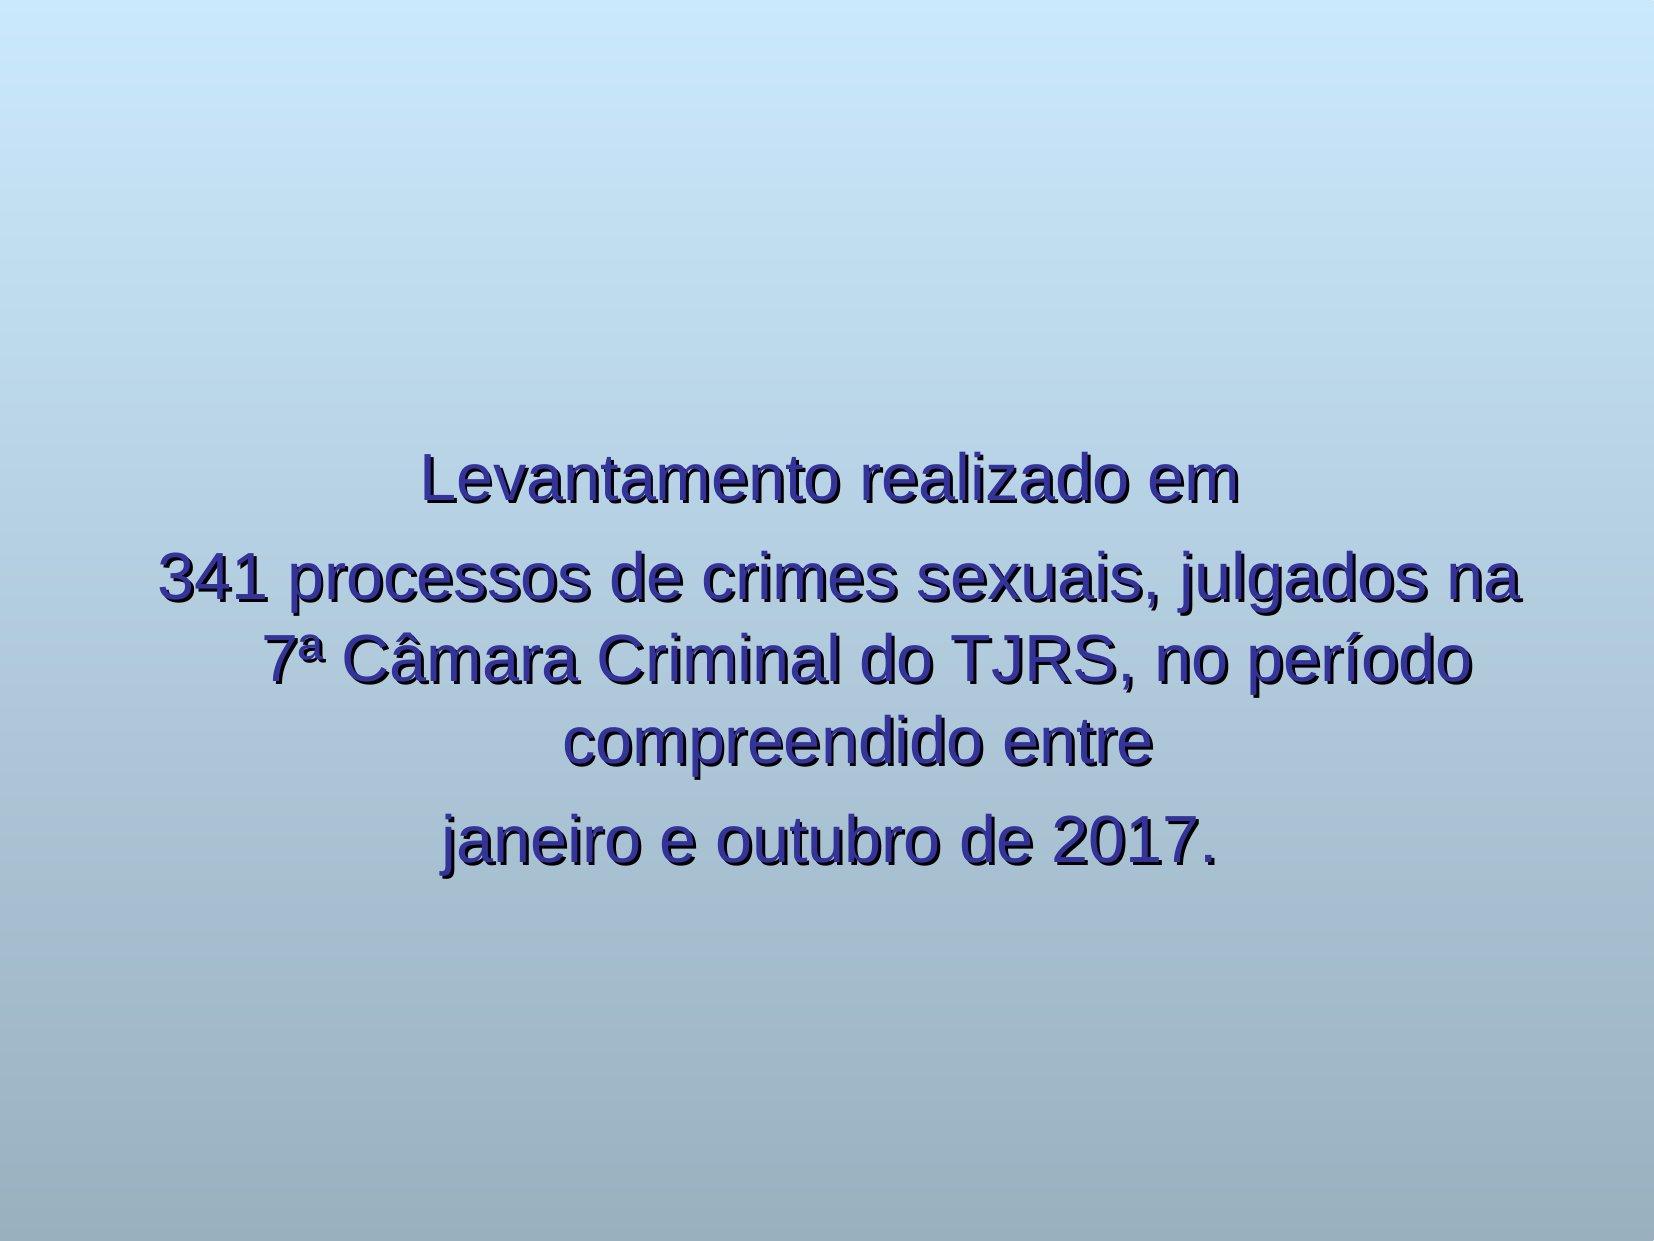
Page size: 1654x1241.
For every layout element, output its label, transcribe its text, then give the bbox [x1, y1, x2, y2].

list Levantamento realizado em 341 processos de crimes sexuais, julgados na 7ª Câmara Criminal do TJRS, no período compreendido entre janeiro e outubro de 2017. [136, 424, 1543, 1102]
